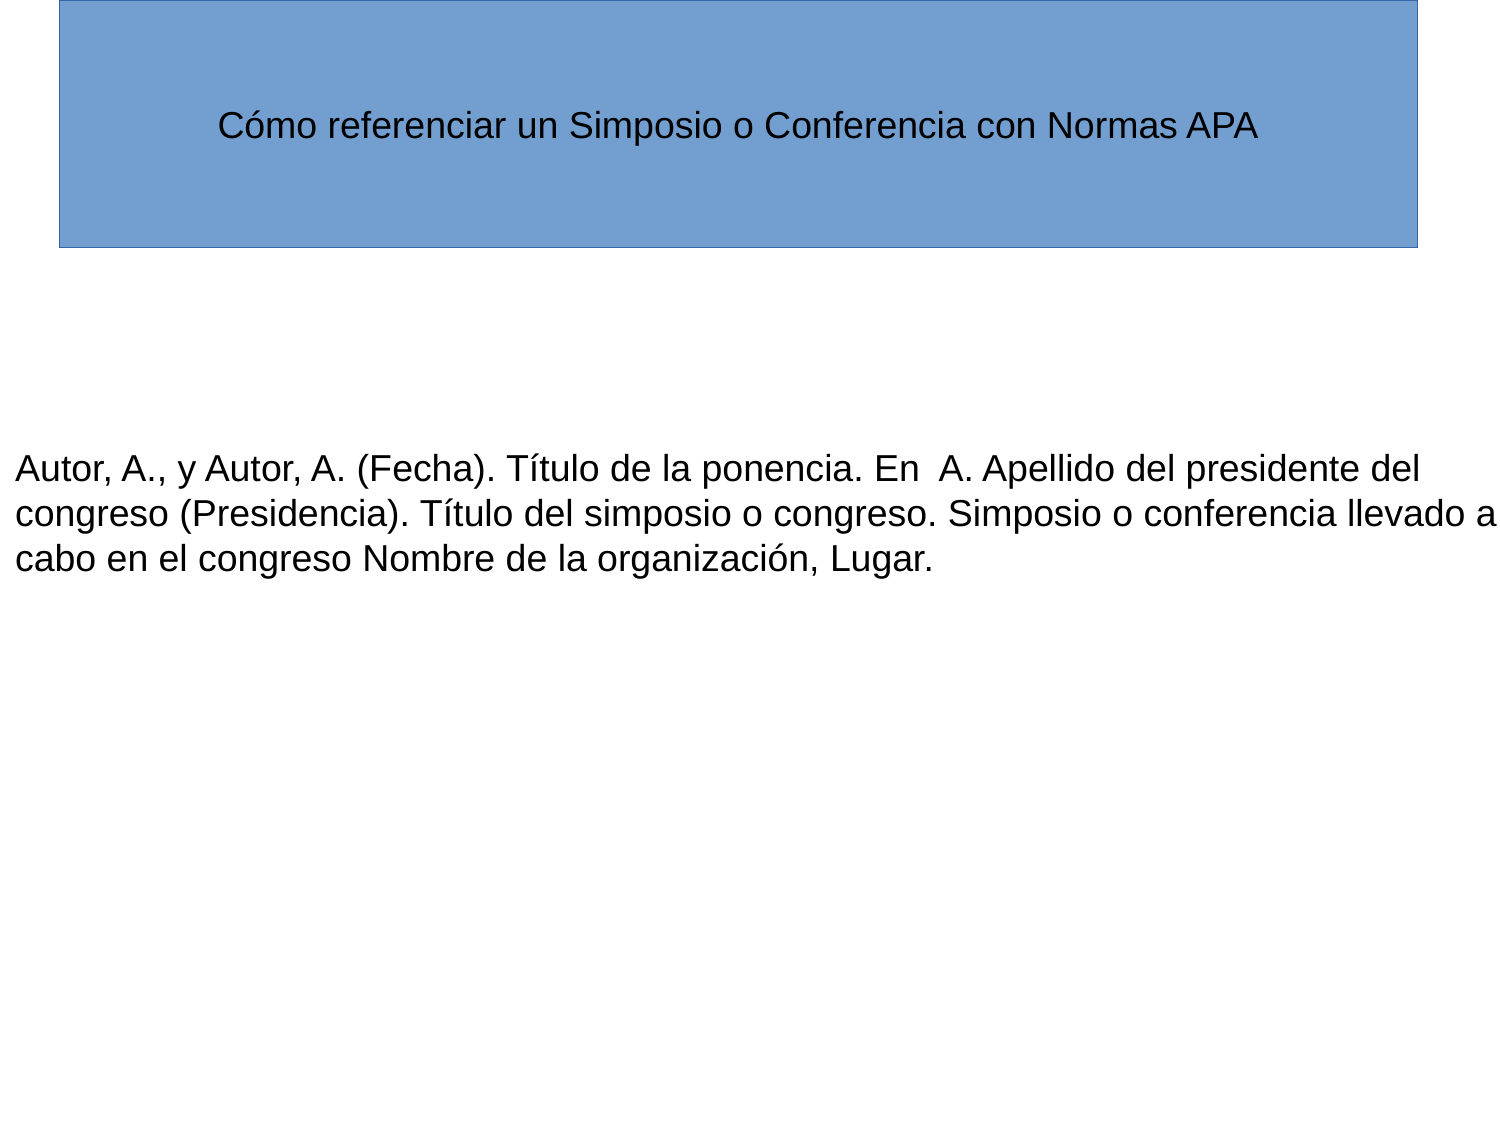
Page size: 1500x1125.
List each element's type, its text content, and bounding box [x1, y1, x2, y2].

text_box Autor, A., y Autor, A. (Fecha). Título de la ponencia. En A. Apellido del presidente del congreso (Presidencia). Título del simposio o congreso. Simposio o conferencia llevado a cabo en el congreso Nombre de la organización, Lugar. [0, 436, 1500, 587]
text_box Cómo referenciar un Simposio o Conferencia con Normas APA [59, 0, 1418, 248]
